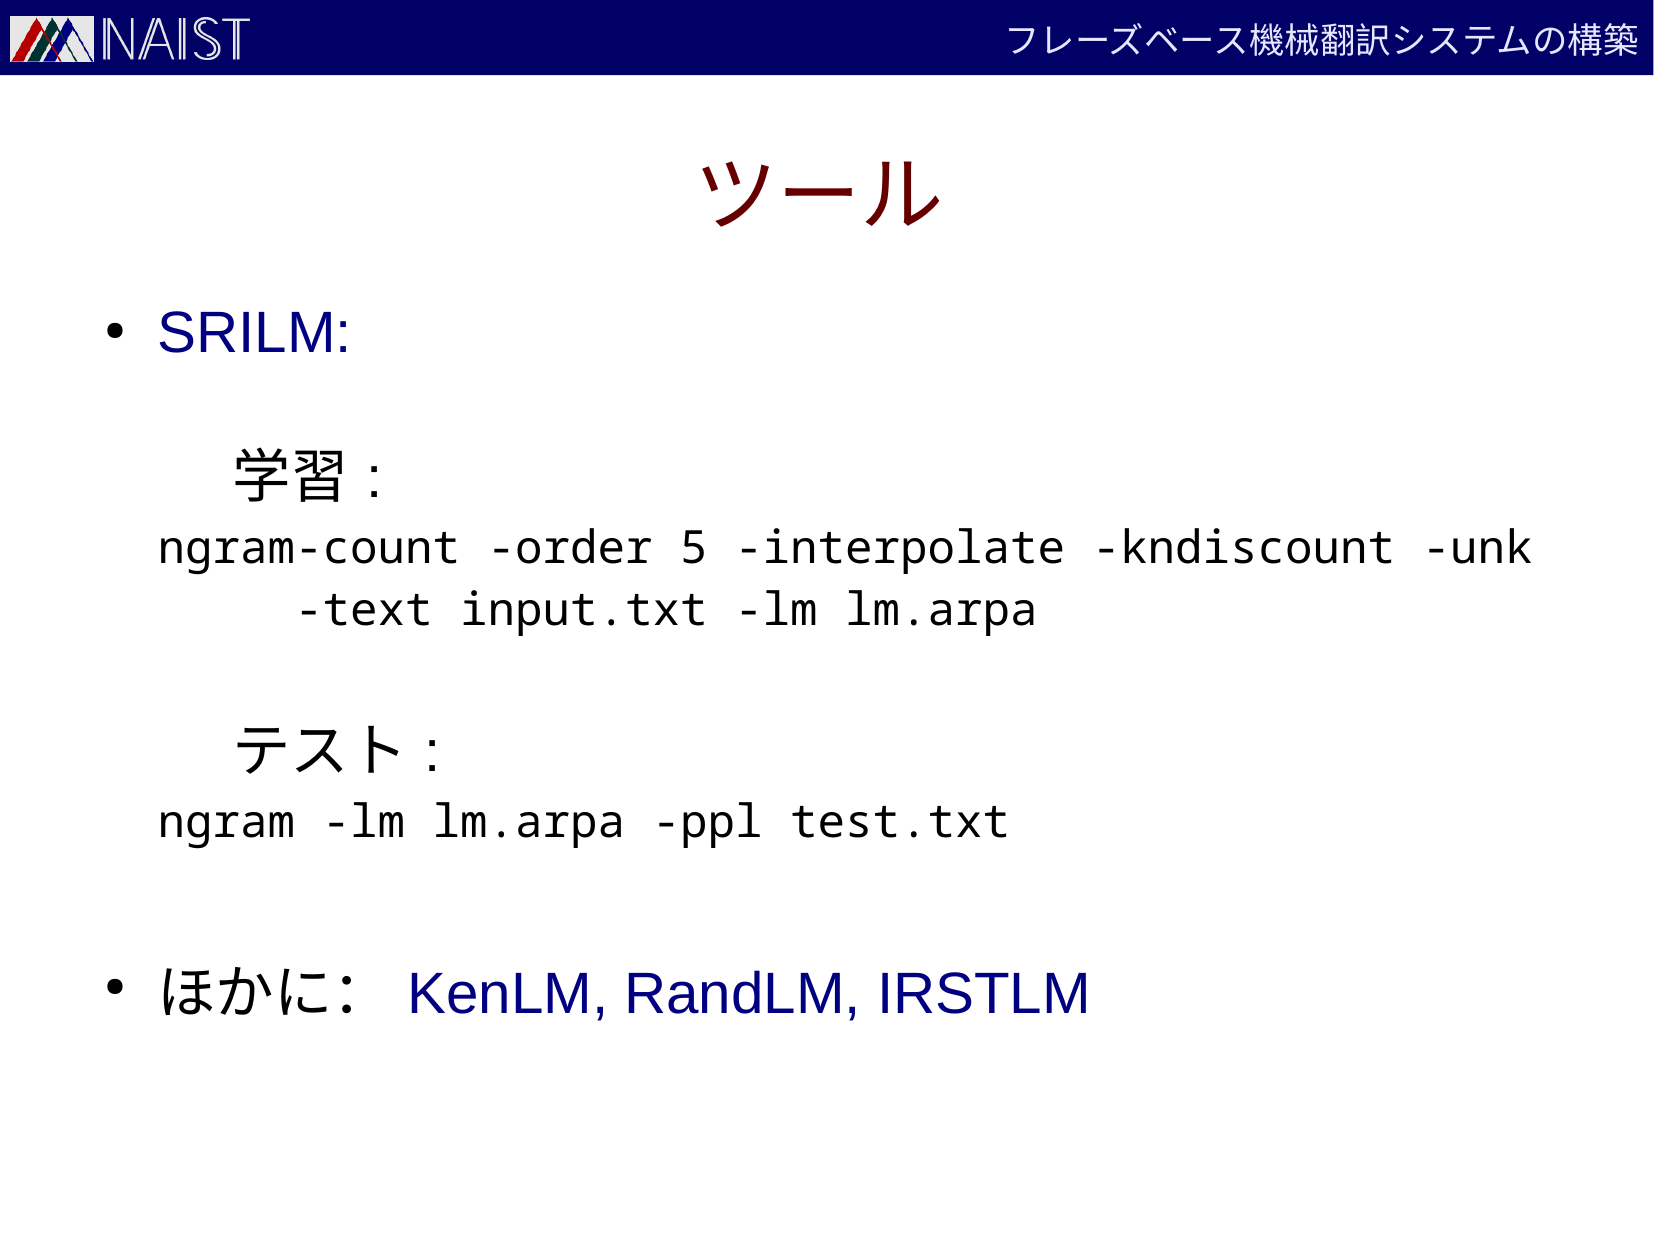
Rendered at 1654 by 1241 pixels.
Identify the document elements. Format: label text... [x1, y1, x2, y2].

picture [102, 17, 251, 60]
picture [10, 16, 94, 62]
list SRILM: 学習: ngram-count -order 5 -interpolate -kndiscount -unk -text input.txt -lm lm.arpa テスト: ngram -lm lm.arpa -ppl test.txt ほかに：KenLM, RandLM, IRSTLM [86, 300, 1576, 1104]
title ツール [75, 92, 1564, 285]
